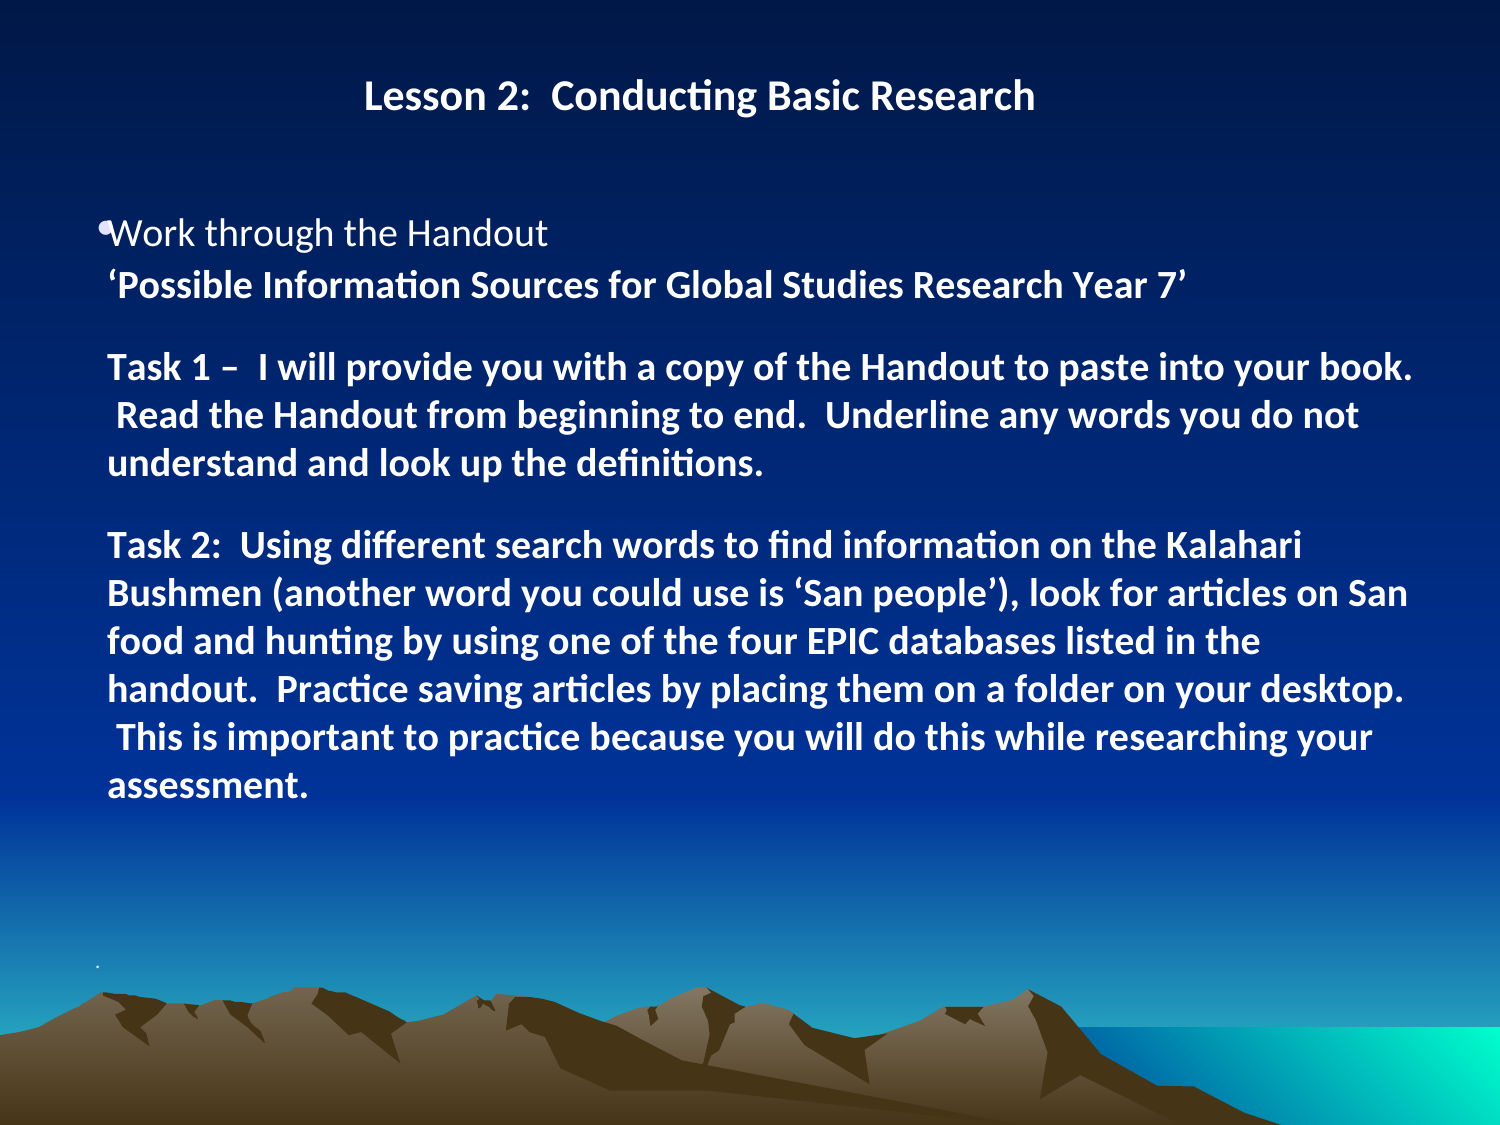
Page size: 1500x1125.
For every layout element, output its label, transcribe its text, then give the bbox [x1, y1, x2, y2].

list Lesson 2: Conducting Basic Research Work through the Handout ‘Possible Information Sources for Global Studies Research Year 7’ Task 1 – I will provide you with a copy of the Handout to paste into your book. Read the Handout from beginning to end. Underline any words you do not understand and look up the definitions. Task 2: Using different search words to find information on the Kalahari Bushmen (another word you could use is ‘San people’), look for articles on San food and hunting by using one of the four EPIC databases listed in the handout. Practice saving articles by placing them on a folder on your desktop. This is important to practice because you will do this while researching your assessment. [80, 59, 1431, 1000]
